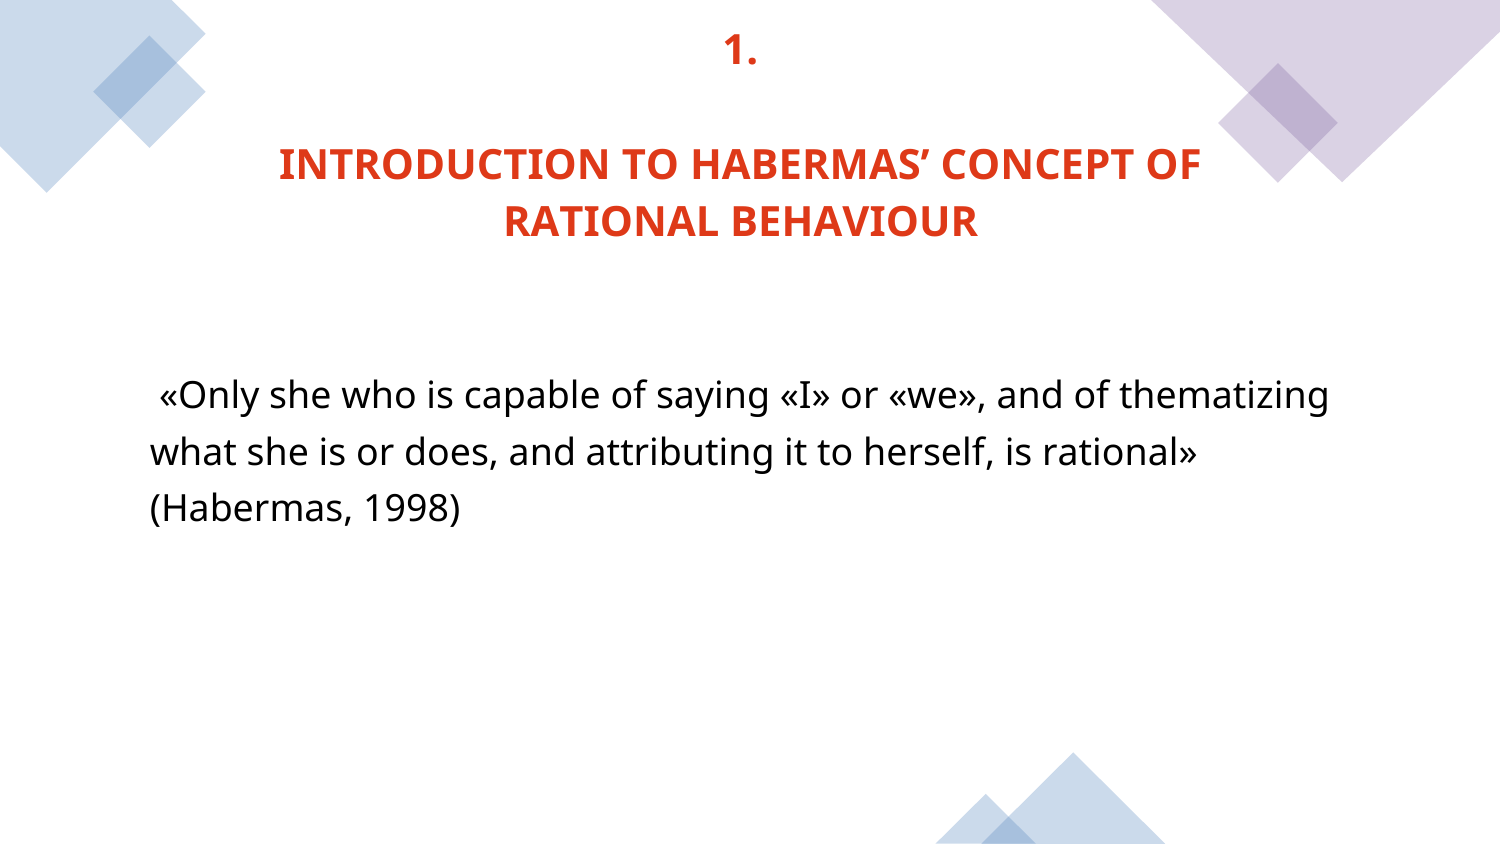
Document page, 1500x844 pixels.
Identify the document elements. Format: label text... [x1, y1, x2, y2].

text_box [0, 0, 1500, 844]
text_box 1. INTRODUCTION TO HABERMAS’ CONCEPT OF RATIONAL BEHAVIOUR «Only she who is capable of saying «I» or «we», and of thematizing what she is or does, and attributing it to herself, is rational» (Habermas, 1998) [134, 0, 1408, 482]
